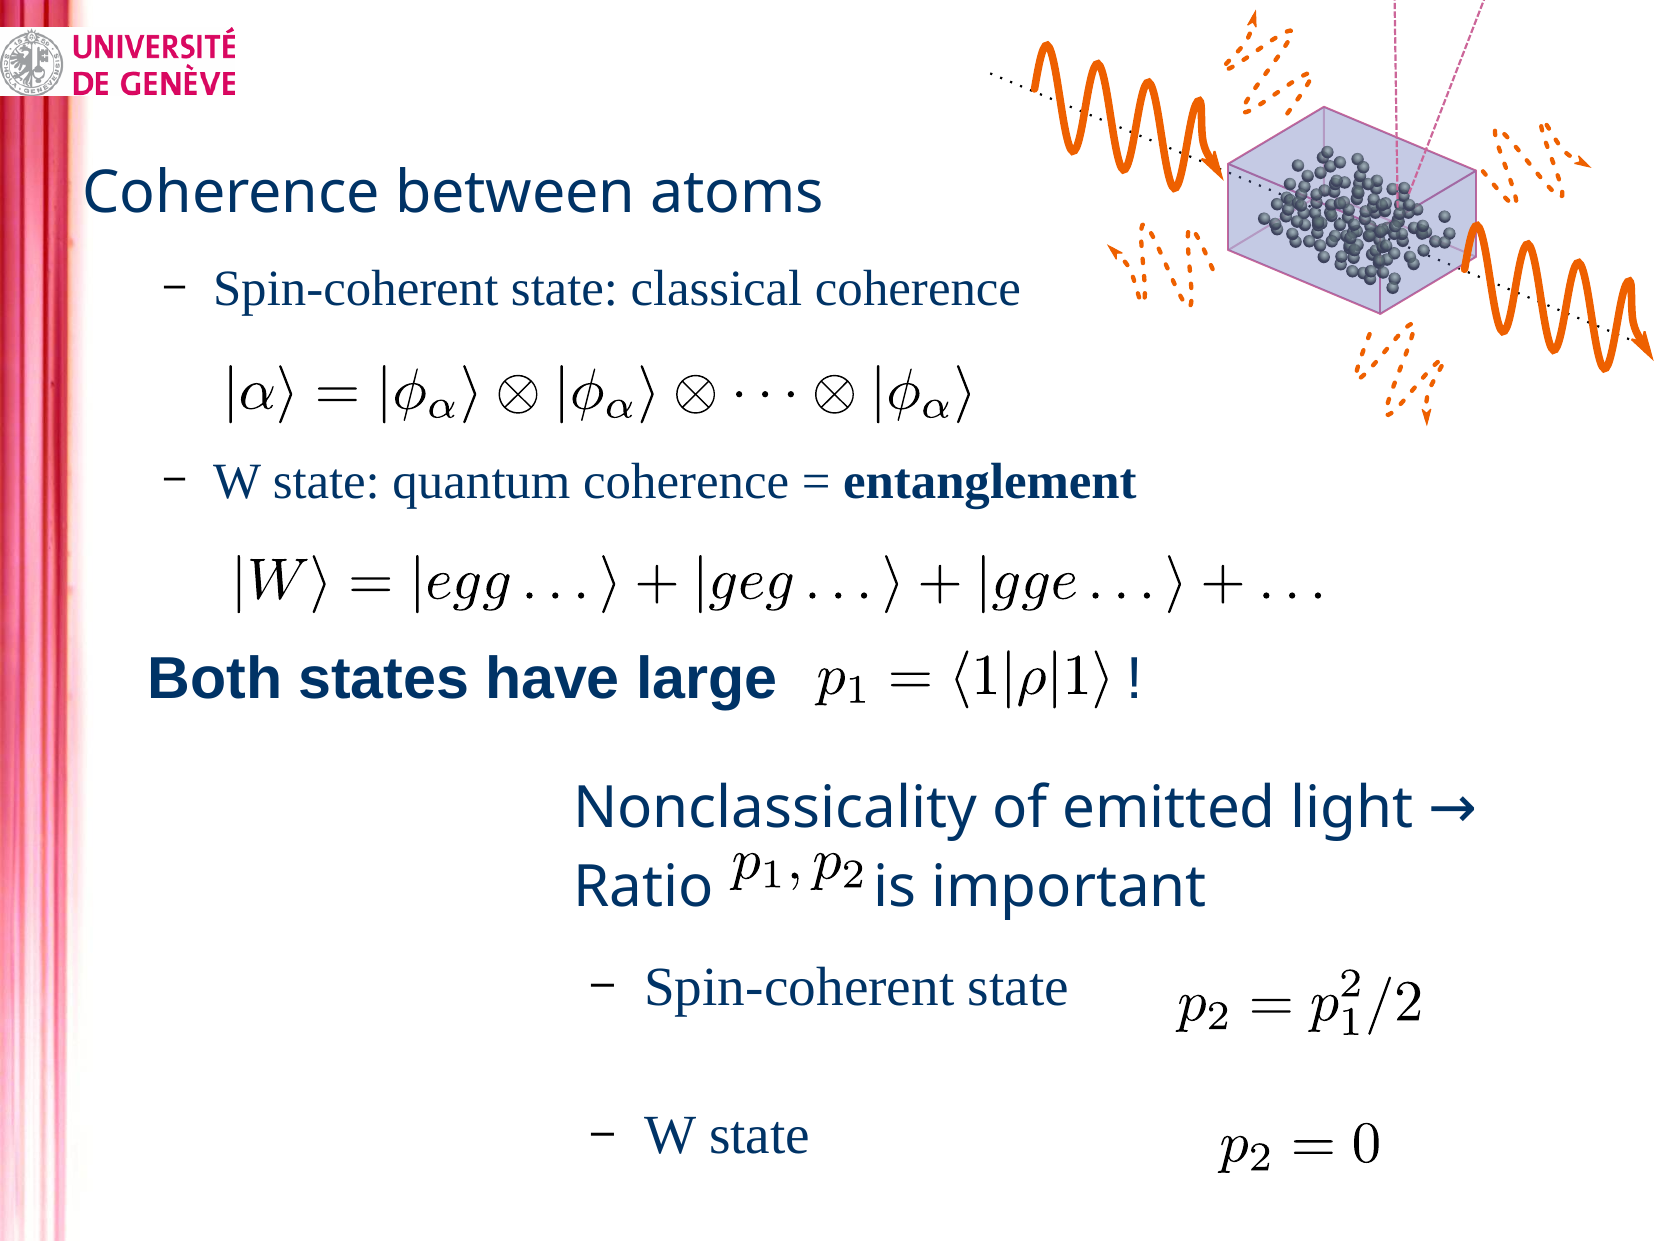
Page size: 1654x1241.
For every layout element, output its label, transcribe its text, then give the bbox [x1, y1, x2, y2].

picture [0, 0, 235, 1241]
text_box [222, 365, 965, 424]
text_box [1175, 969, 1423, 1036]
list Coherence between atoms Spin-coherent state: classical coherence W state: quantum coherence = entanglement Both states have large ! [82, 150, 1571, 721]
text_box [1217, 1122, 1381, 1173]
list Nonclassicality of emitted light → Ratio is important Spin-coherent state W state [502, 765, 1654, 1241]
text_box [230, 555, 1327, 614]
text_box [814, 650, 1115, 709]
picture [965, 0, 1654, 455]
